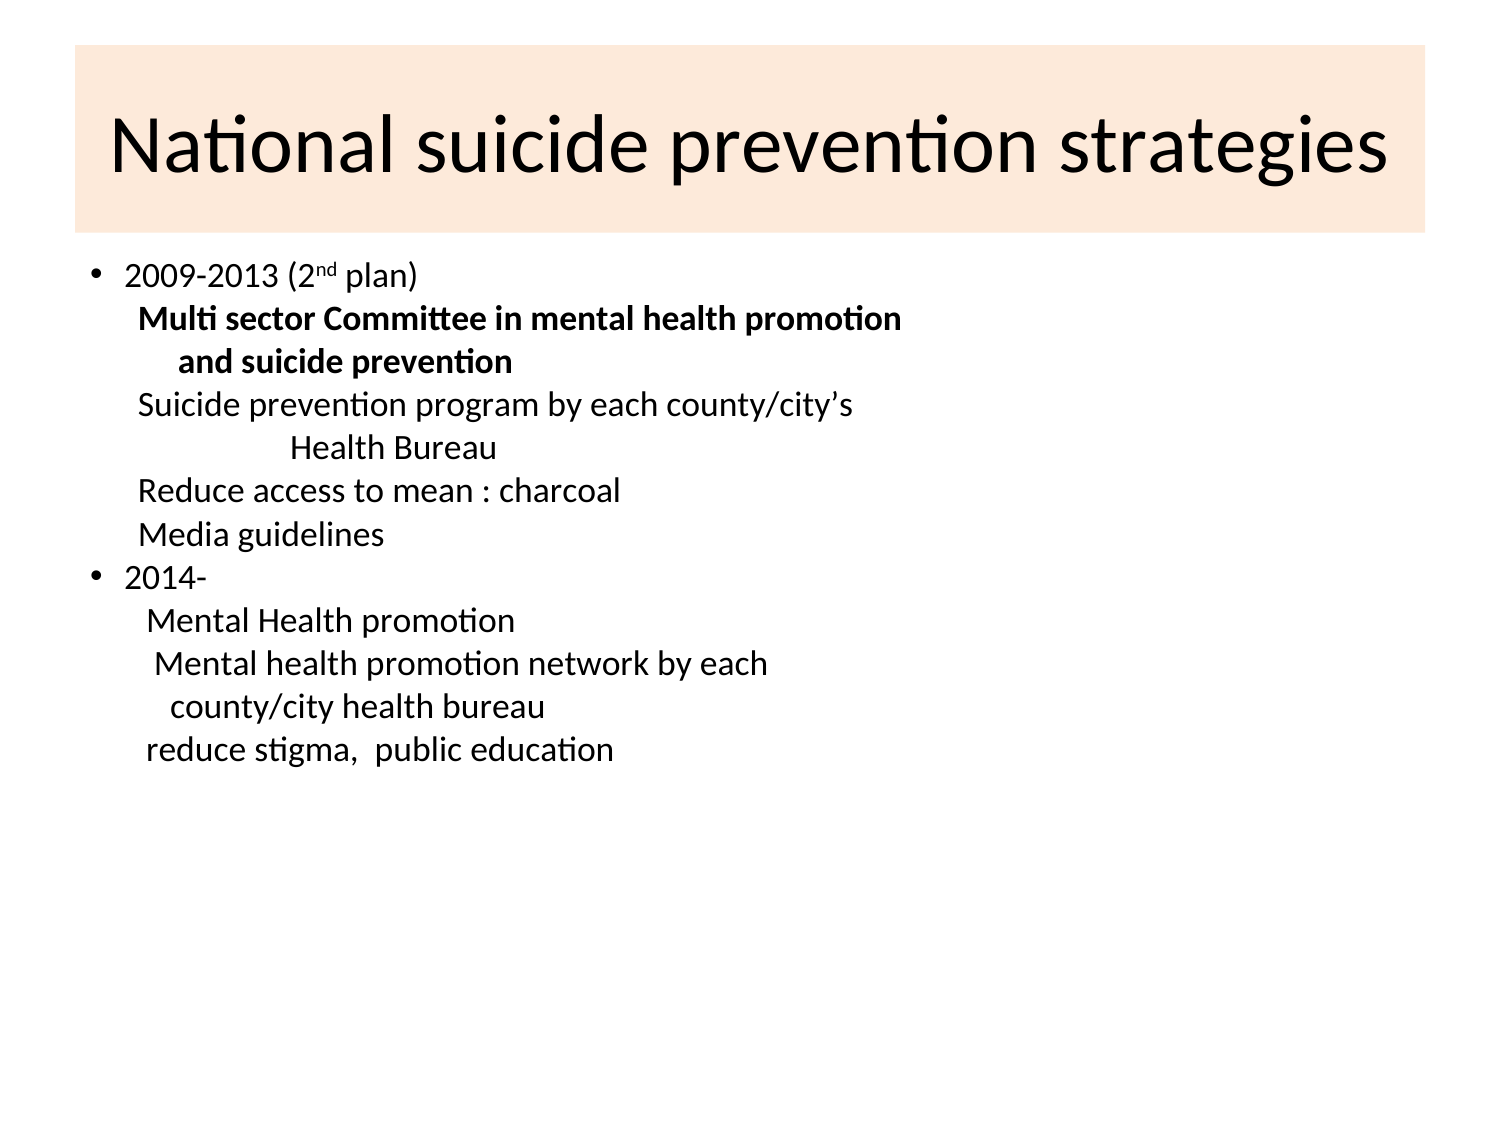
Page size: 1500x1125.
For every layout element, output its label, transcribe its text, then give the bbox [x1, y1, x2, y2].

title National suicide prevention strategies [75, 45, 1426, 233]
list 2009-2013 (2nd plan) Multi sector Committee in mental health promotion and suicide prevention Suicide prevention program by each county/city’s Health Bureau Reduce access to mean : charcoal Media guidelines 2014- Mental Health promotion Mental health promotion network by each county/city health bureau reduce stigma, public education [75, 243, 1500, 986]
